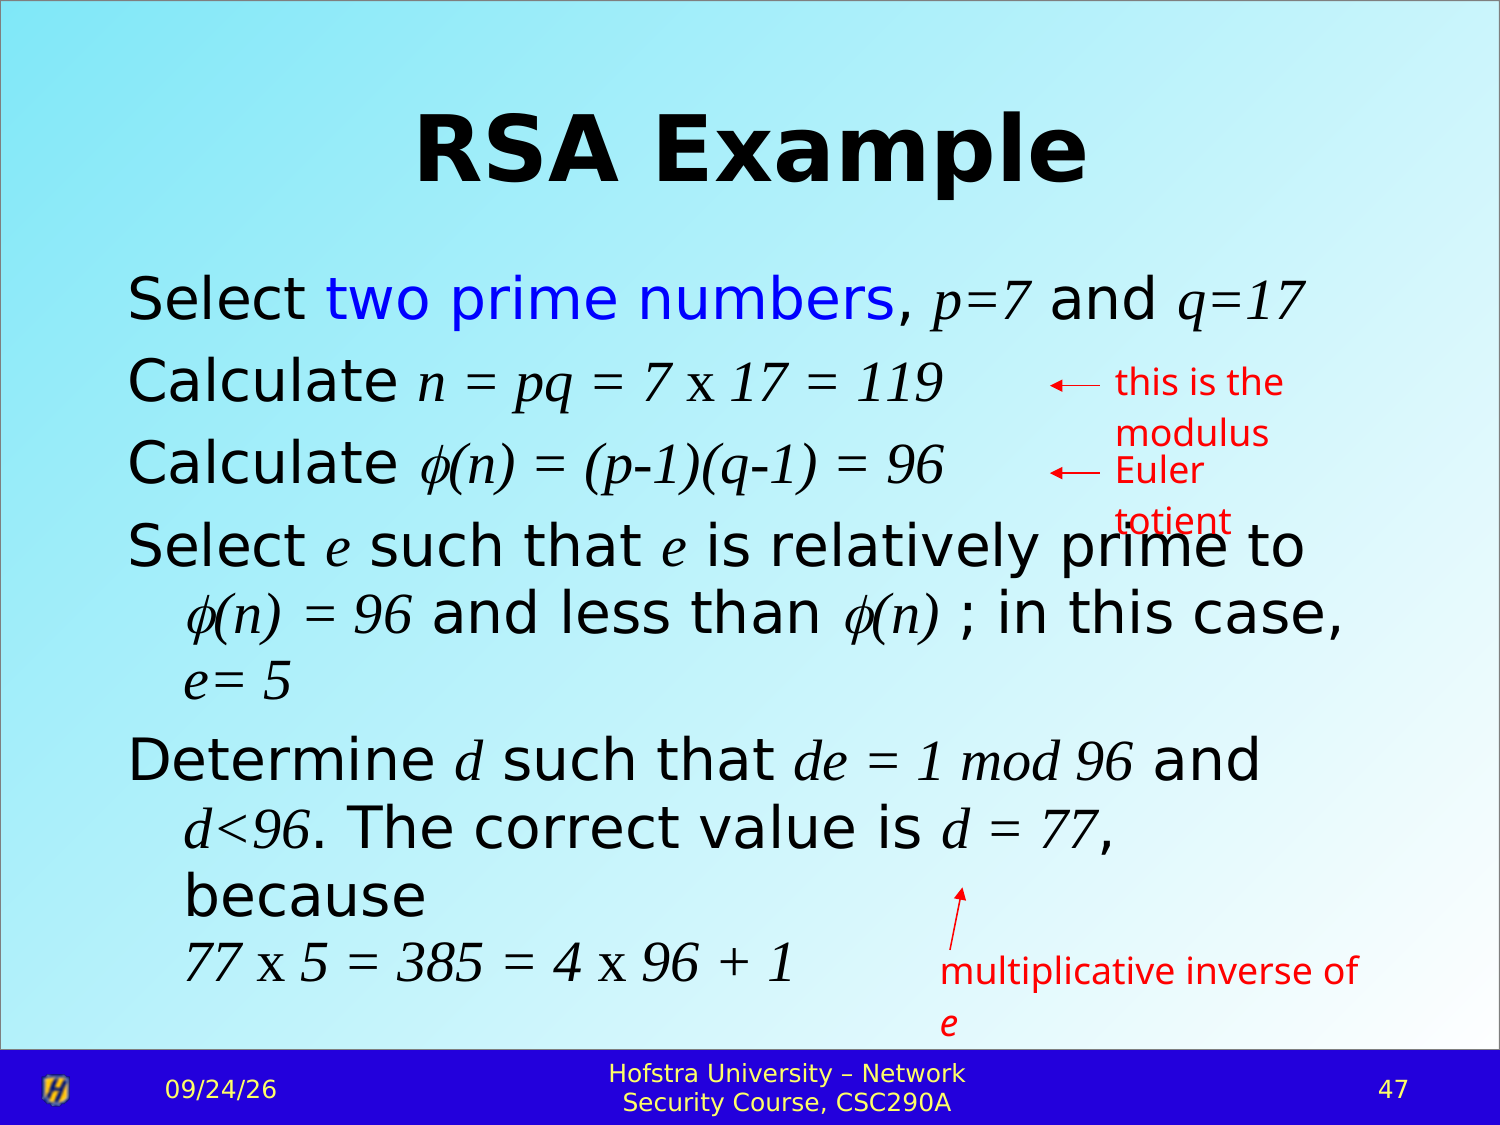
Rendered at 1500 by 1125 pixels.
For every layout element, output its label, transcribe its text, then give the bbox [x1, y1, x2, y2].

title RSA Example [112, 85, 1391, 212]
text_box Euler totient [1099, 435, 1338, 554]
list Select two prime numbers, p=7 and q=17 Calculate n = pq = 7 x 17 = 119 Calculate (n) = (p-1)(q-1) = 96 Select e such that e is relatively prime to (n) = 96 and less than (n) ; in this case, e= 5 Determine d such that de = 1 mod 96 and d<96. The correct value is d = 77, because 77 x 5 = 385 = 4 x 96 + 1 [112, 257, 1388, 1013]
text_box multiplicative inverse of e [924, 937, 1388, 1055]
picture [37, 1072, 76, 1110]
text_box this is the modulus [1099, 348, 1463, 466]
